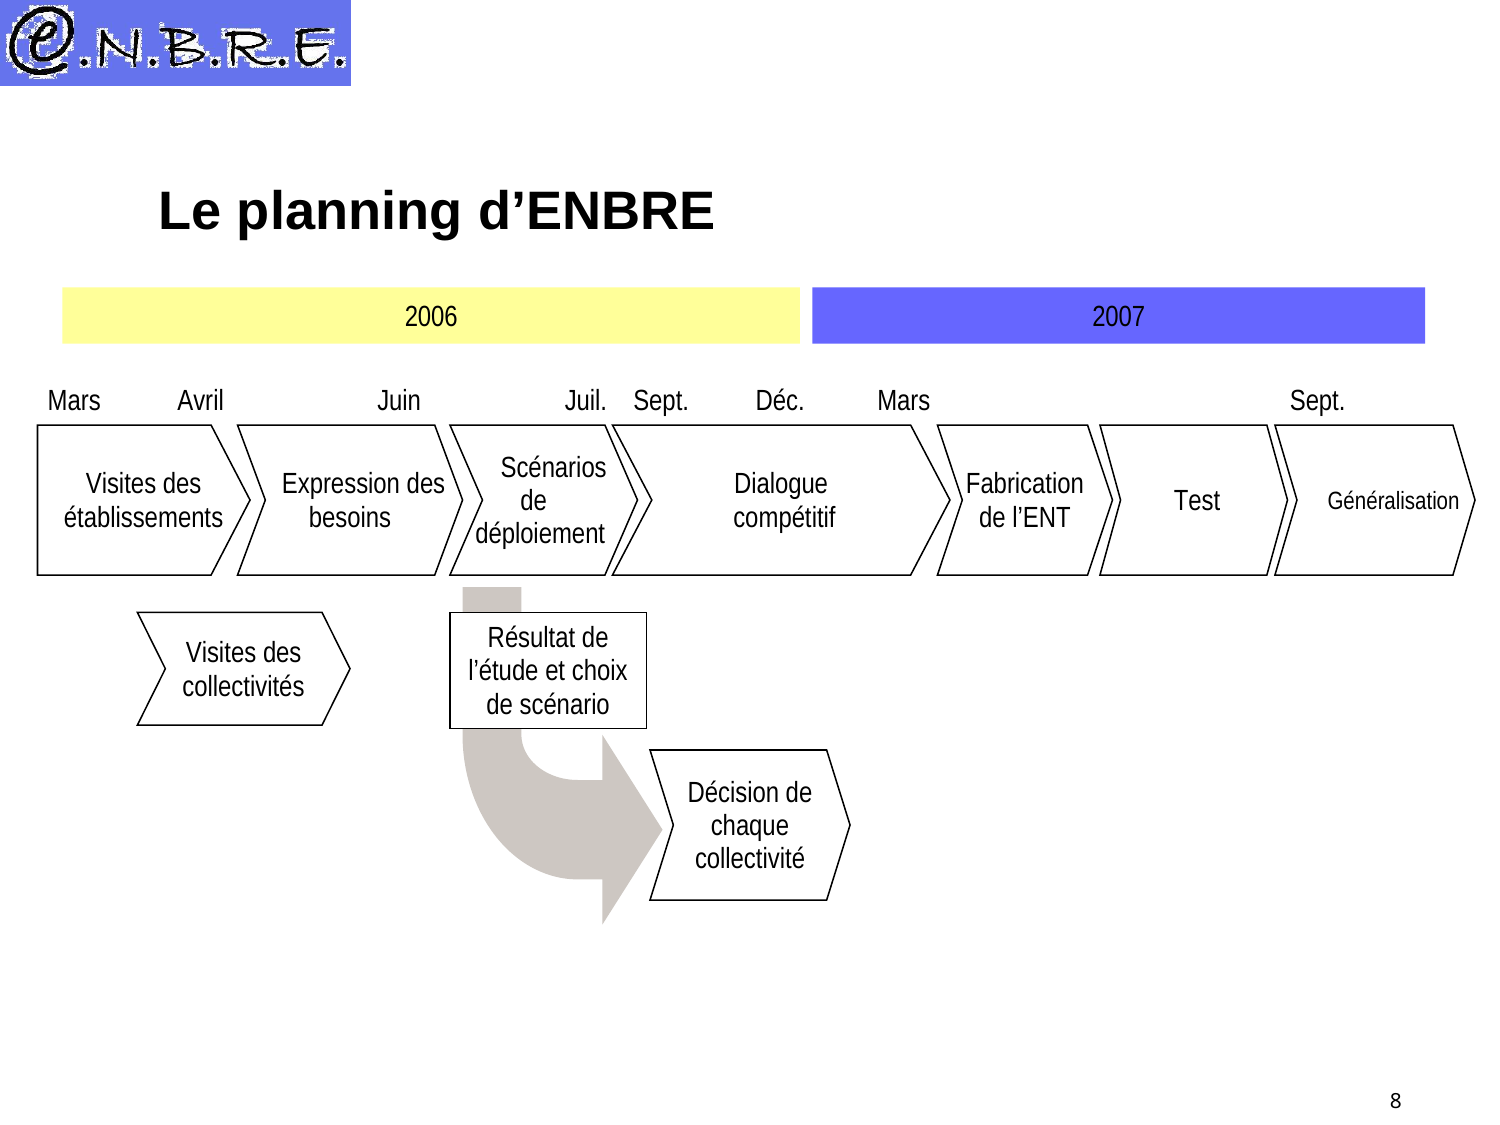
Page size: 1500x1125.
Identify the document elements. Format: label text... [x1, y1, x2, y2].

text_box Test [1099, 425, 1288, 576]
text_box Généralisation [1274, 425, 1476, 576]
text_box [462, 587, 522, 612]
text_box 2006 [62, 287, 800, 344]
text_box Visites des collectivités [137, 612, 351, 726]
picture [0, 0, 351, 86]
text_box Mars [32, 375, 116, 424]
text_box Fabrication de l’ENT [937, 425, 1113, 576]
text_box Résultat de l’étude et choix de scénario [449, 612, 647, 729]
text_box 2007 [812, 287, 1426, 344]
text_box [462, 729, 663, 925]
text_box Visites des établissements [37, 425, 251, 576]
text_box Déc. [740, 375, 820, 424]
text_box Expression des besoins [237, 425, 463, 576]
text_box Mars [862, 375, 946, 424]
text_box Juil. [549, 375, 618, 424]
title Le planning d’ENBRE [143, 116, 1461, 305]
text_box Sept. [618, 375, 705, 424]
text_box Scénarios de déploiement [449, 425, 638, 576]
text_box Avril [162, 375, 239, 424]
text_box Juin [362, 375, 436, 424]
text_box Sept. [1275, 375, 1361, 424]
text_box Dialogue compétitif [612, 425, 950, 576]
text_box Décision de chaque collectivité [650, 750, 851, 901]
